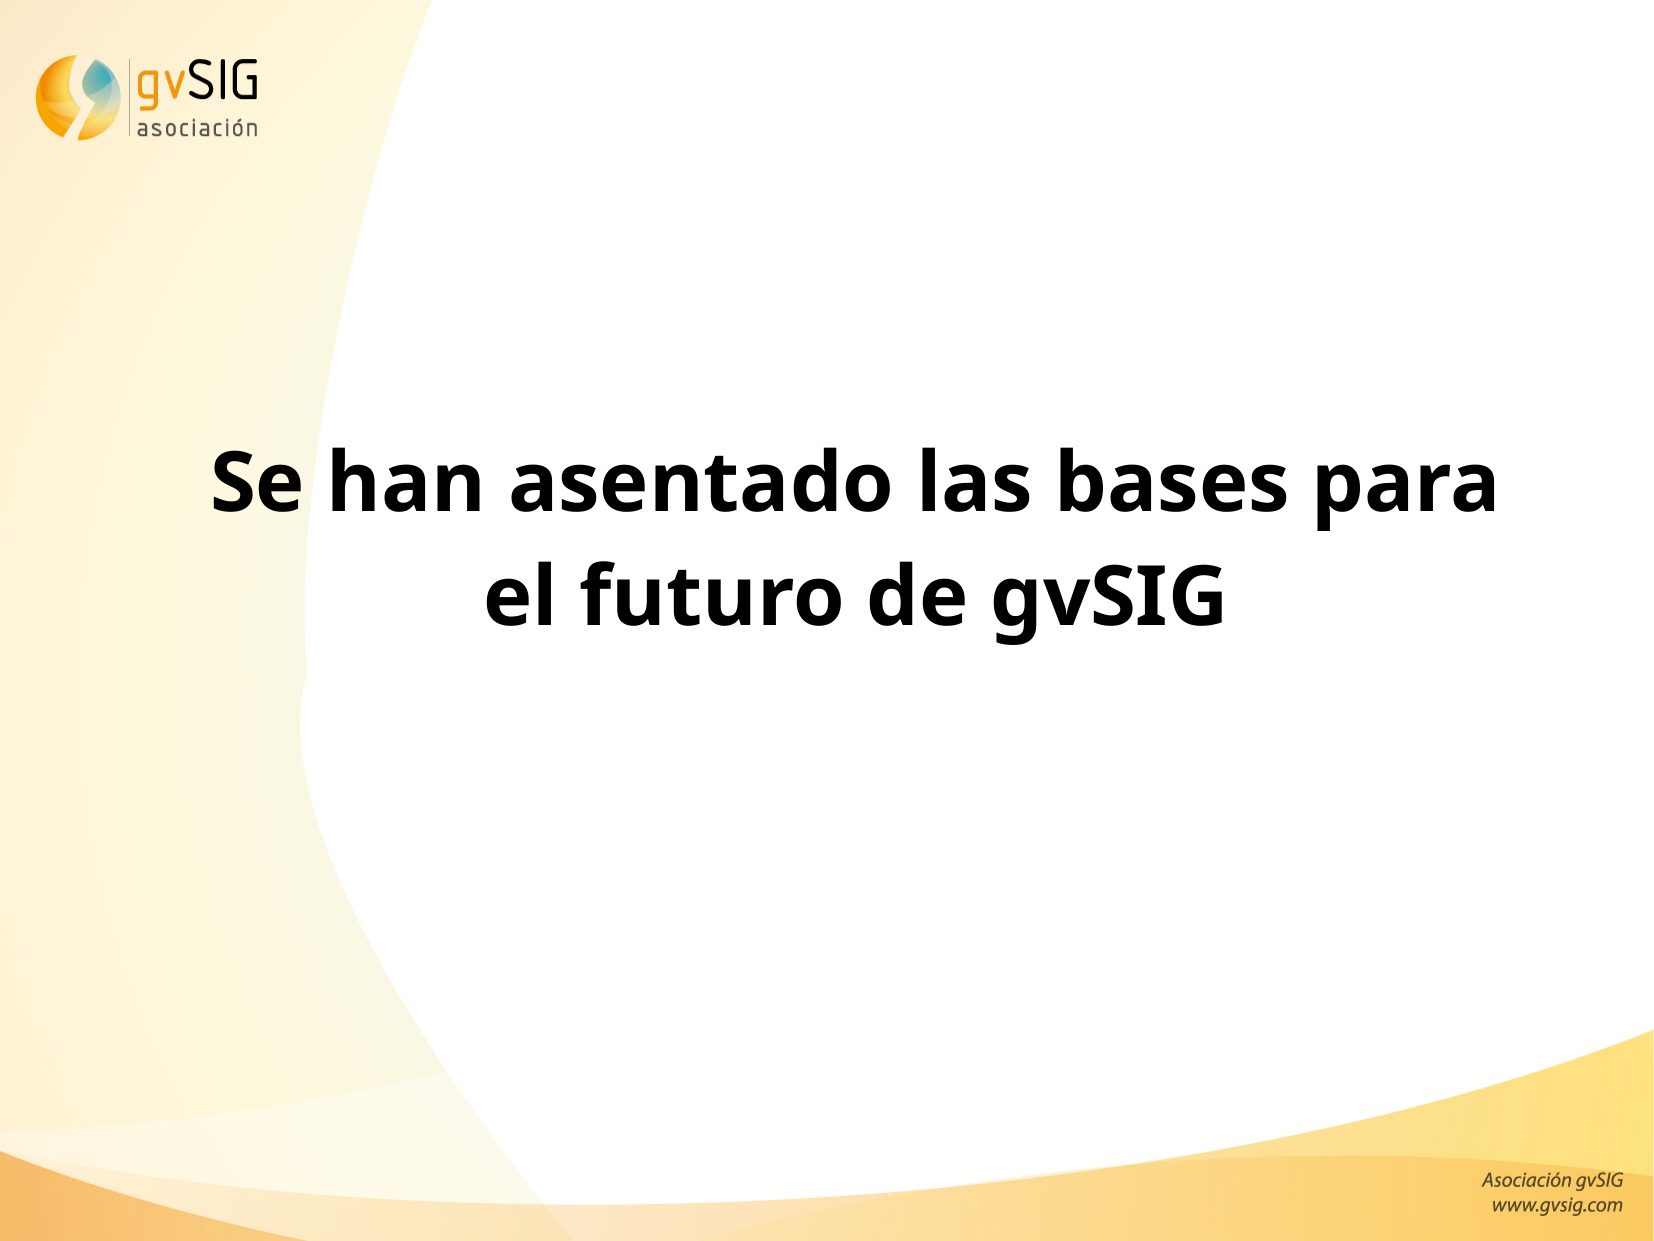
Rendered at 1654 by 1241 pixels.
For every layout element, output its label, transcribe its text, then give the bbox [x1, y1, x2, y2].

picture [0, 0, 1654, 1241]
text_box Se han asentado las bases para el futuro de gvSIG [206, 442, 1506, 630]
